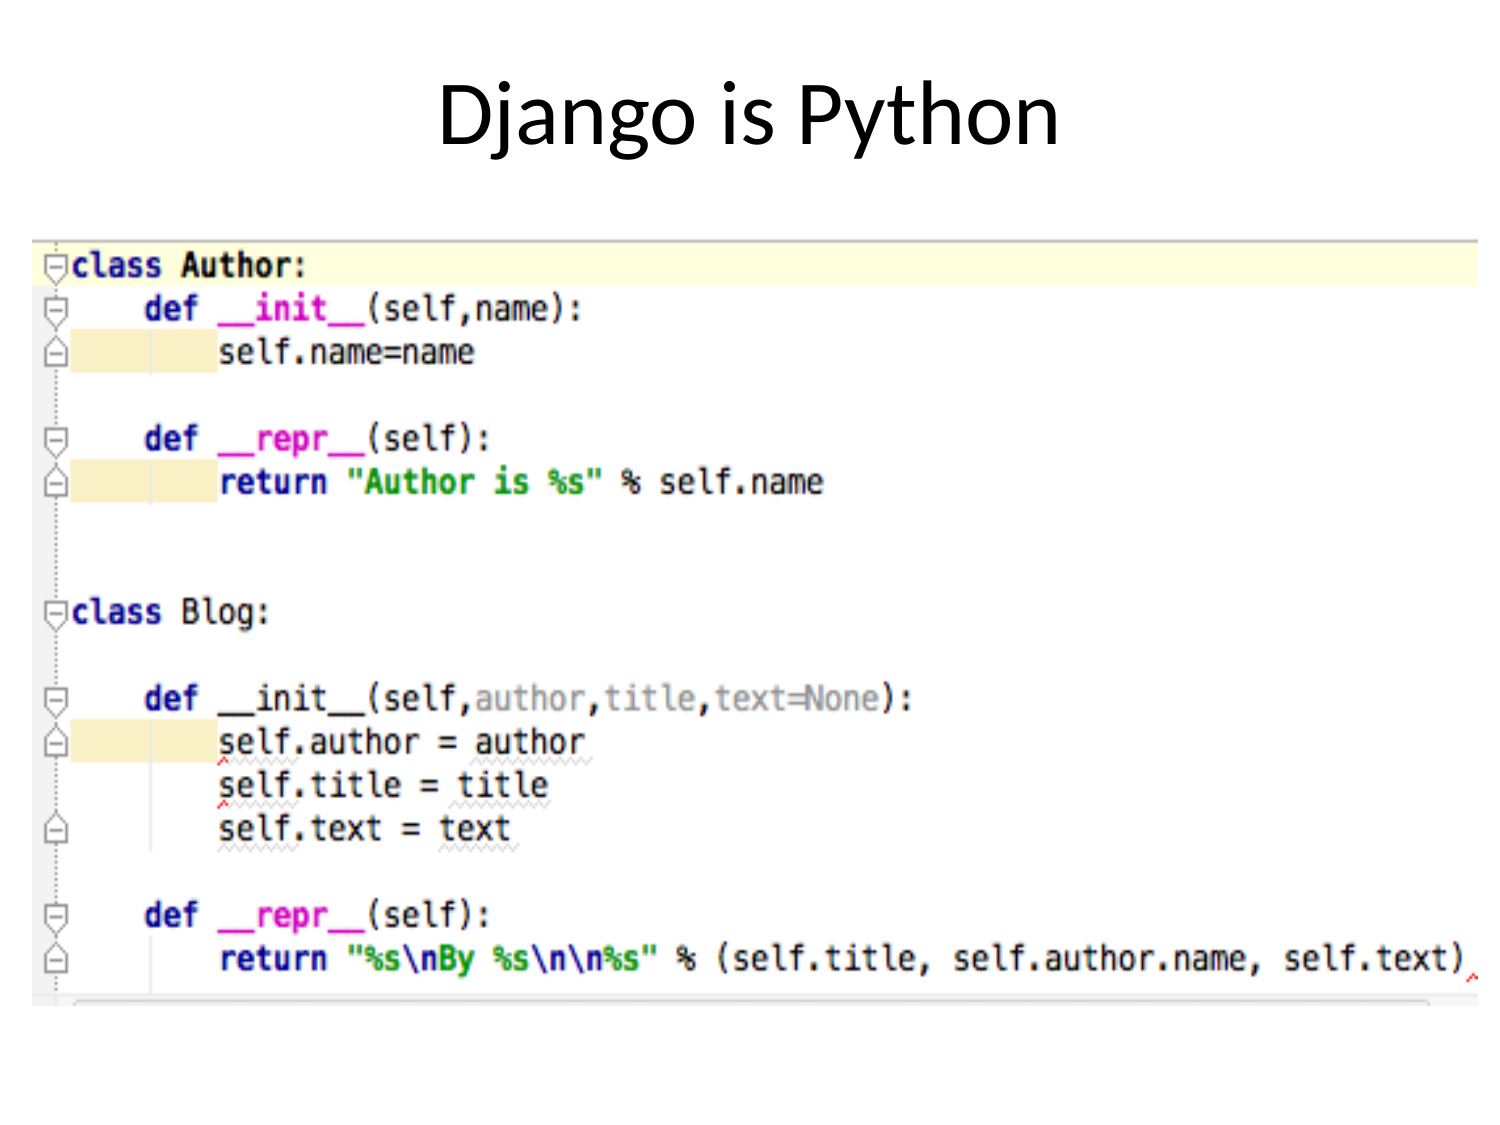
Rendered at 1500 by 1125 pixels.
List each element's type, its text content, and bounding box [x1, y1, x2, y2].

picture [32, 232, 1478, 1006]
title Django is Python [75, 45, 1425, 233]
